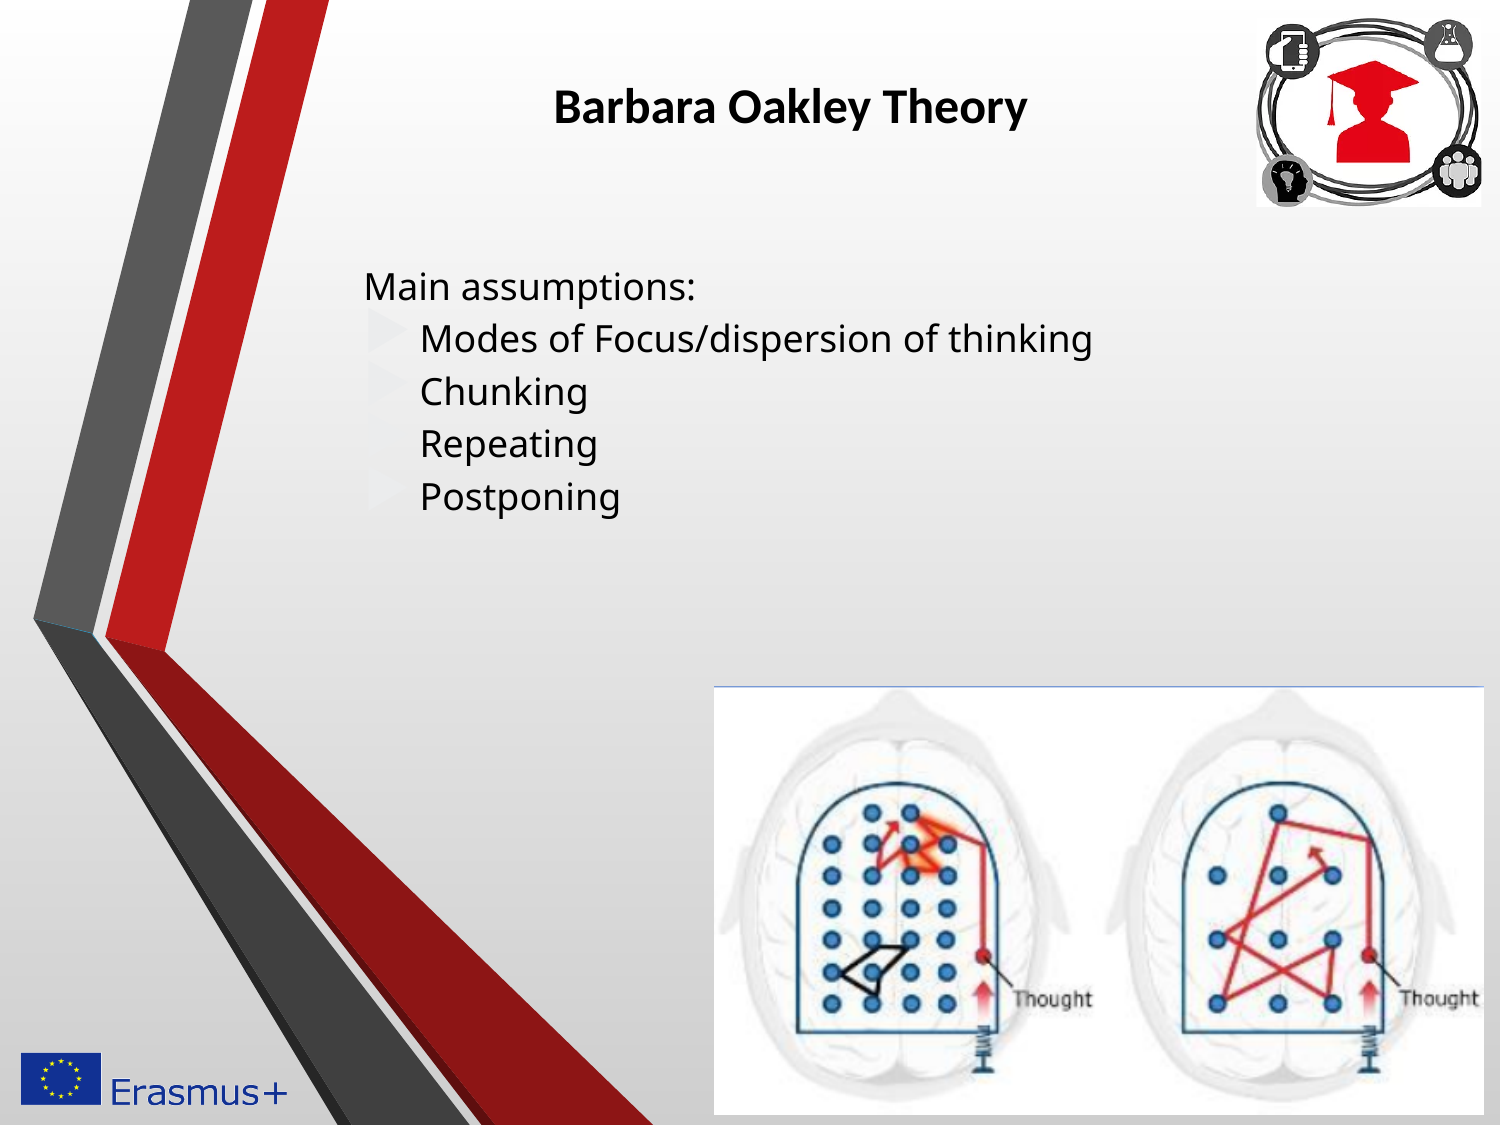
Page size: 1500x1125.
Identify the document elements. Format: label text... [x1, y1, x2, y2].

picture [714, 686, 1484, 1115]
text_box Barbara Oakley Theory [324, 66, 1256, 142]
chart [1257, 19, 1483, 209]
text_box Main assumptions: Modes of Focus/dispersion of thinking Chunking Repeating Postponing [348, 255, 1450, 944]
picture [5, 1037, 302, 1120]
picture [1256, 18, 1482, 207]
